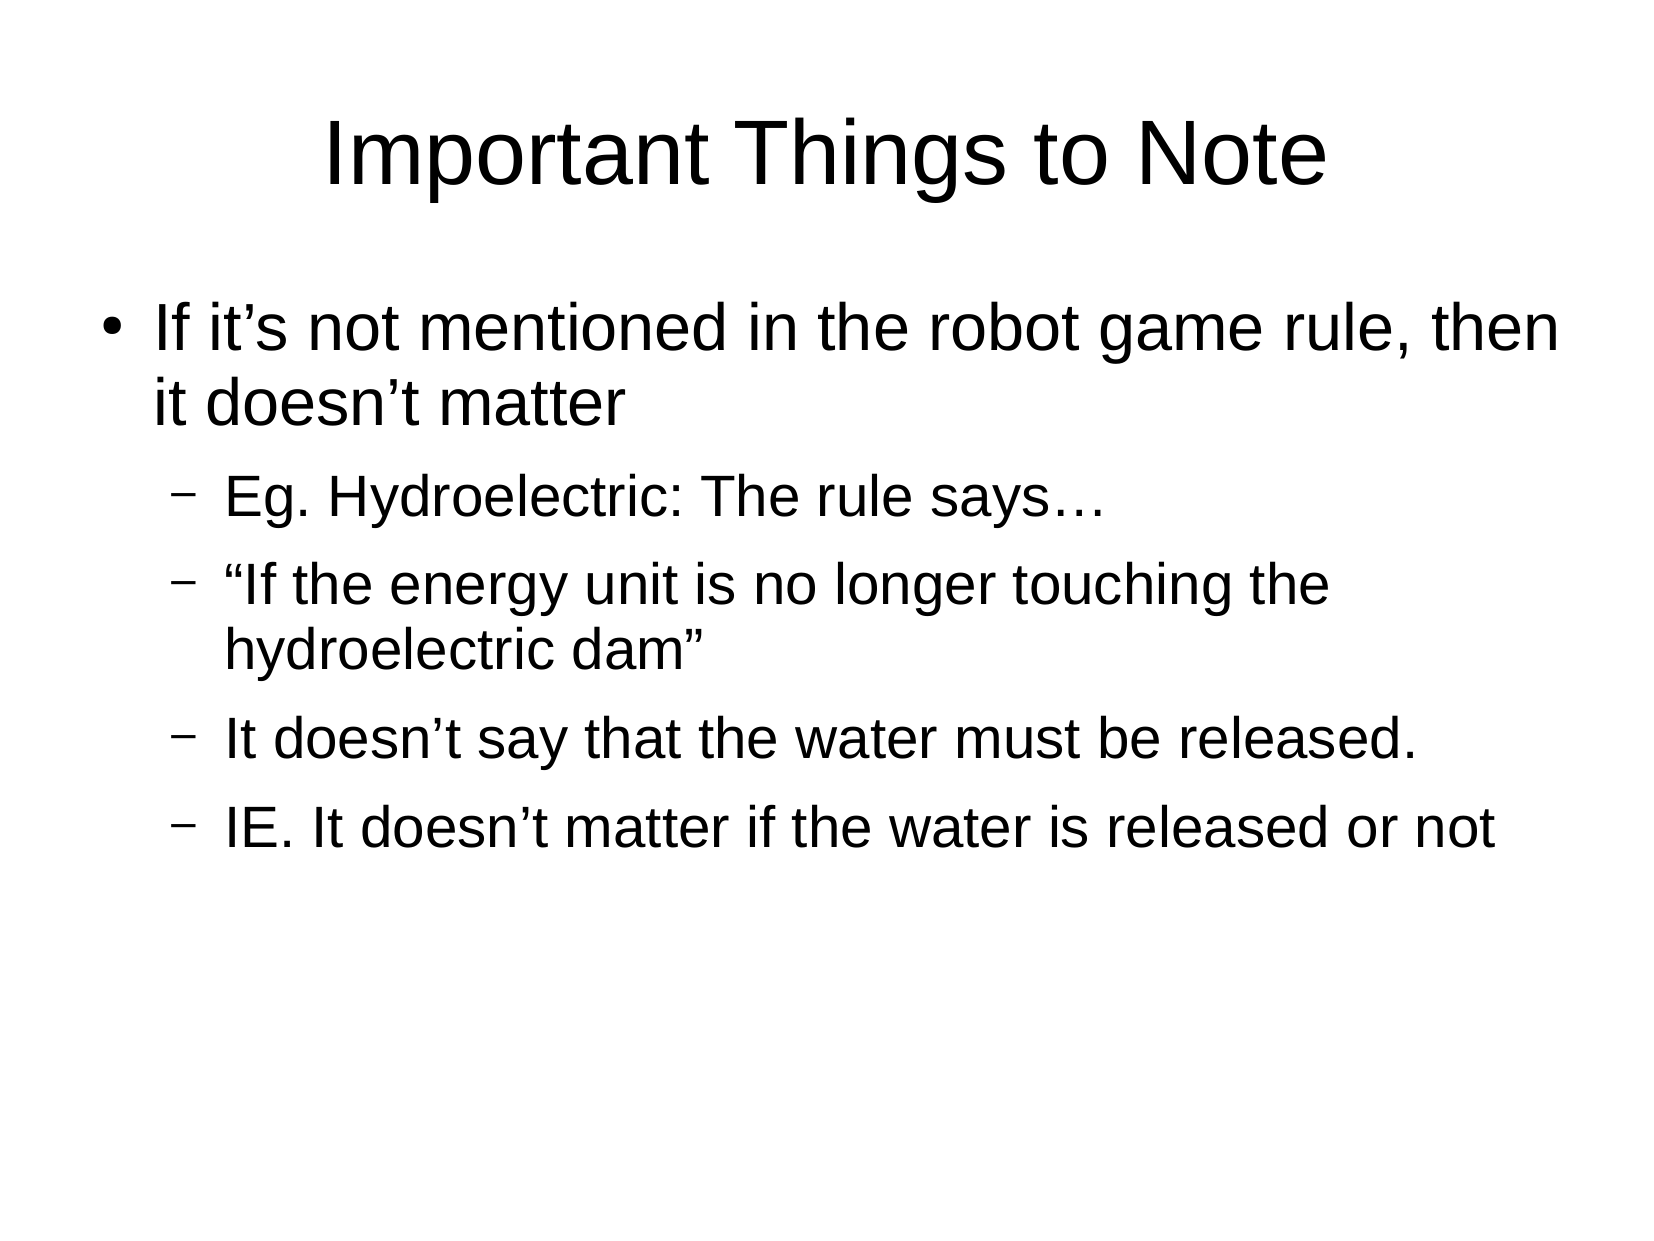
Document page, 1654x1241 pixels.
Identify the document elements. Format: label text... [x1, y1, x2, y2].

list If it’s not mentioned in the robot game rule, then it doesn’t matter Eg. Hydroelectric: The rule says… “If the energy unit is no longer touching the hydroelectric dam” It doesn’t say that the water must be released. IE. It doesn’t matter if the water is released or not [82, 290, 1571, 1111]
title Important Things to Note [82, 49, 1571, 257]
